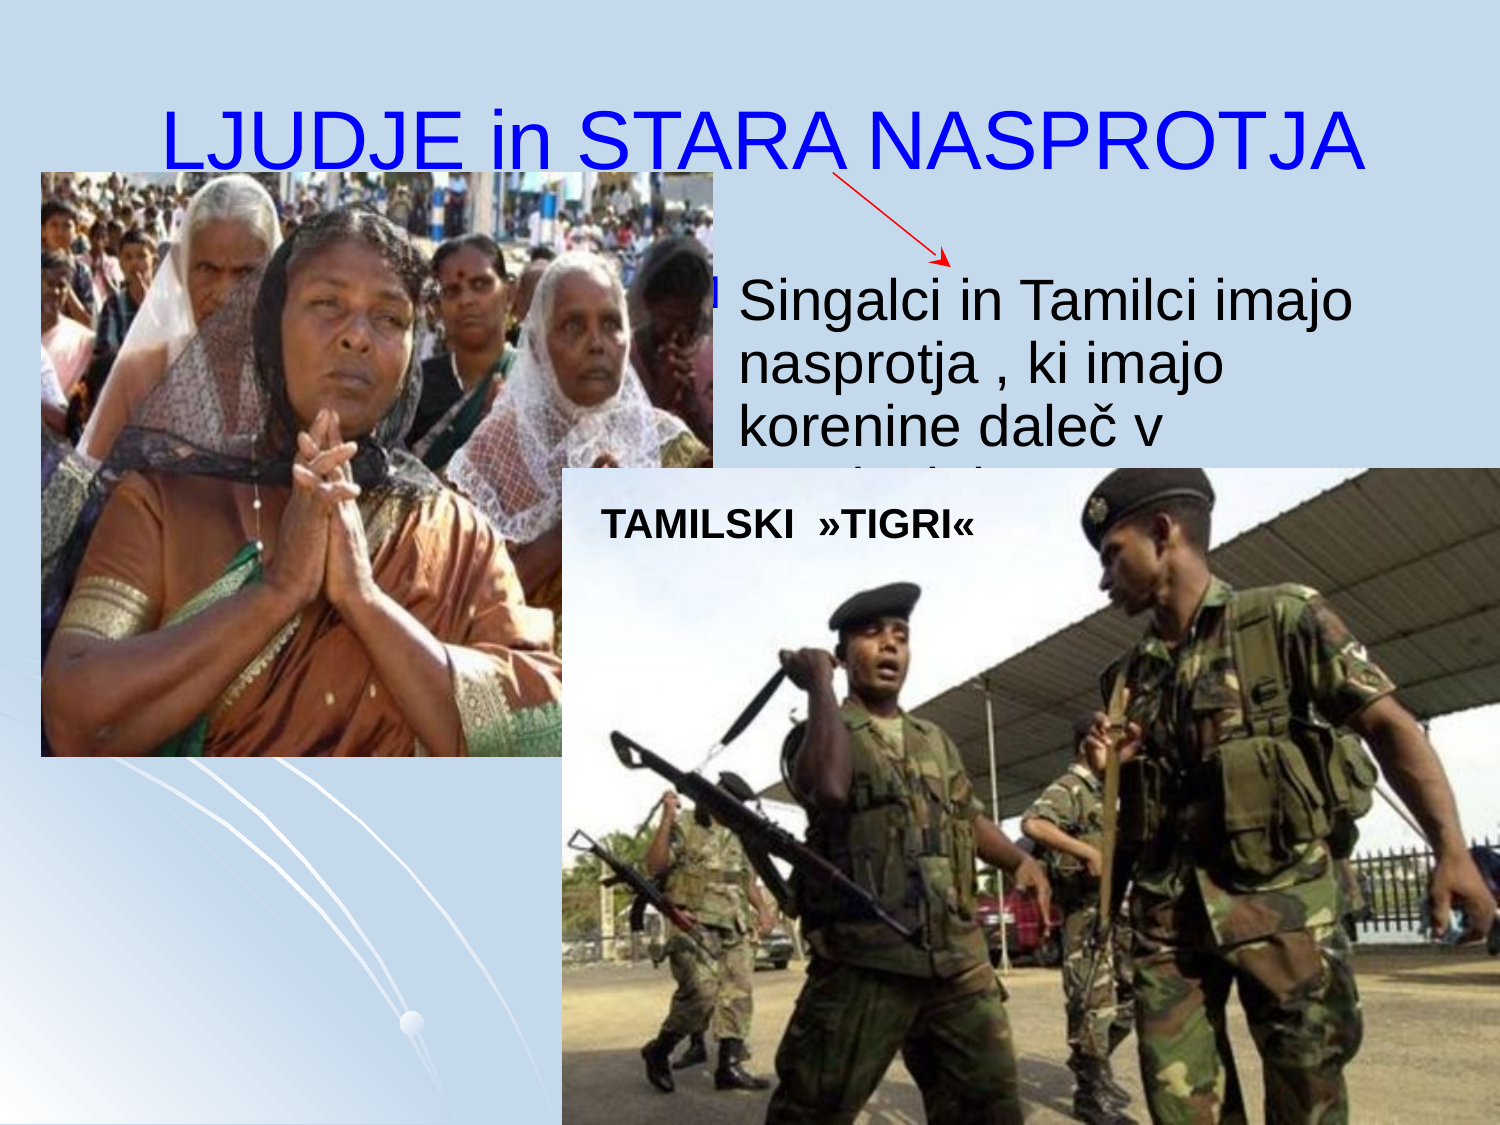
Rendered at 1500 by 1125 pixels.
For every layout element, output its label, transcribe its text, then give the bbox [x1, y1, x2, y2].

list večina prebivalcev izvira iz Indije NARODI: Singalci Tamilci [29, 302, 562, 1047]
list Singalci in Tamilci imajo nasprotja , ki imajo korenine daleč v zgodovini naroda sta sprta zaradi politične prihodnosti Šrilanke v boju za neodvisnost Tamilci bogosto izvajajo teroristične napade v katerih so žrtve predvsem civilisti [713, 262, 1425, 468]
text_box TAMILSKI »TIGRI« [586, 489, 1002, 555]
title LJUDJE in STARA NASPROTJA [88, 42, 1439, 230]
picture [41, 172, 1500, 1125]
